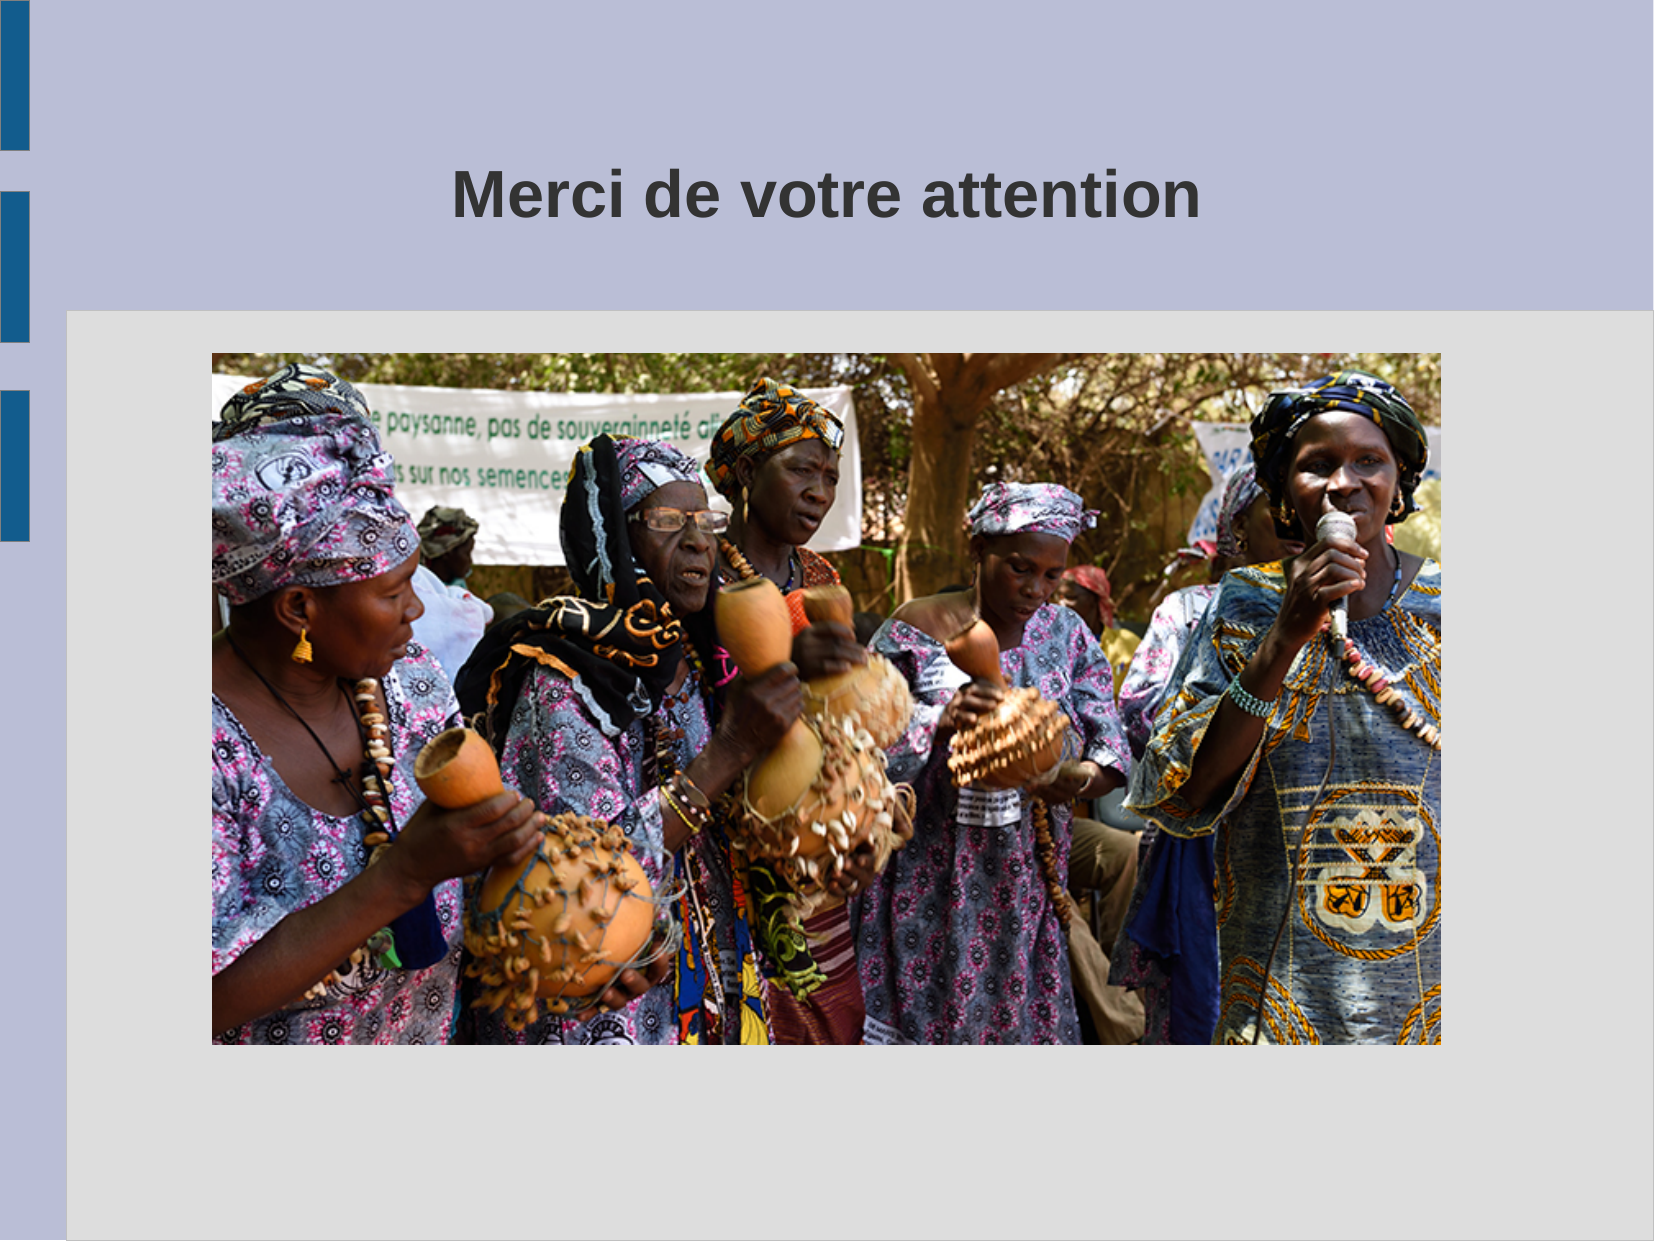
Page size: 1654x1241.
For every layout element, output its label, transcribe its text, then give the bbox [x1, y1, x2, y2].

title Merci de votre attention [121, 91, 1534, 299]
picture [212, 353, 1441, 1045]
